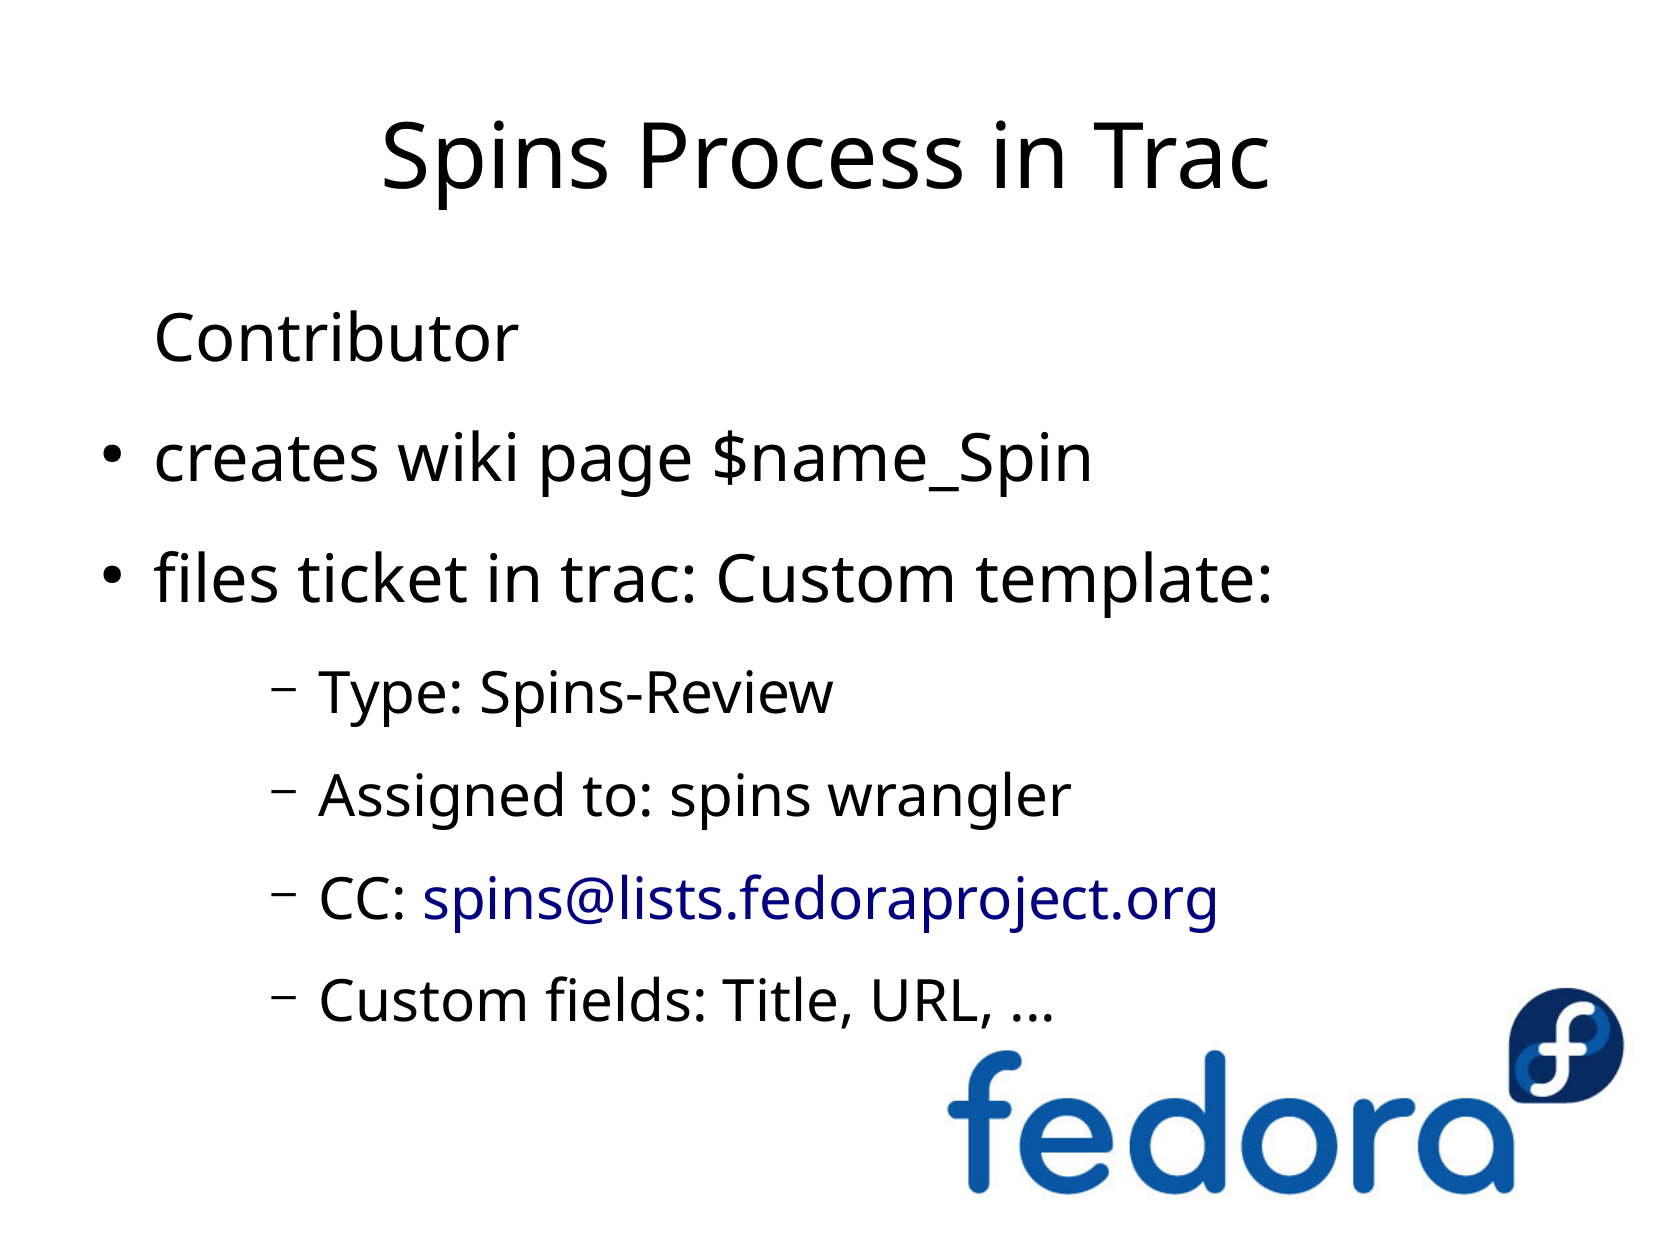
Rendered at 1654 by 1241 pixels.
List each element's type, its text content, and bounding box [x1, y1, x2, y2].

picture [925, 967, 1639, 1223]
list Contributor creates wiki page $name_Spin files ticket in trac: Custom template: Type: Spins-Review Assigned to: spins wrangler CC: spins@lists.fedoraproject.org Custom fields: Title, URL, ... [82, 290, 1571, 1109]
title Spins Process in Trac [82, 49, 1571, 257]
